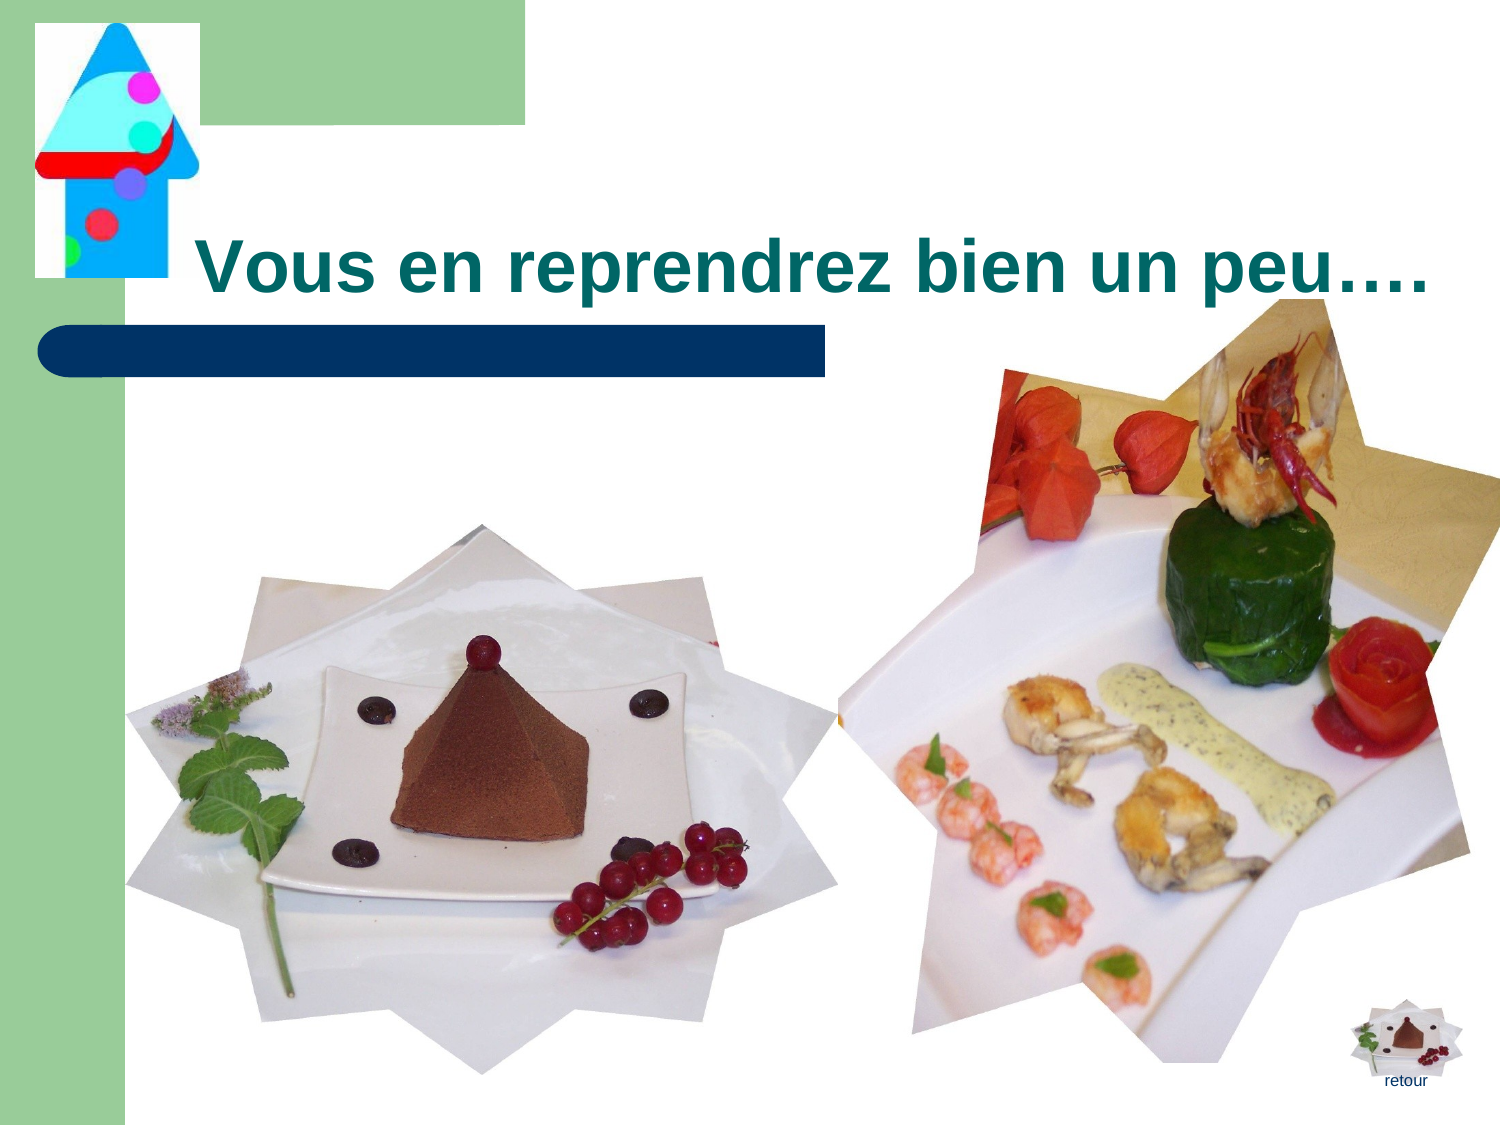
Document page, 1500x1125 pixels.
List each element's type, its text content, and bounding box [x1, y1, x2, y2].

text_box retour [1350, 1062, 1463, 1098]
picture [84, 208, 119, 242]
picture [35, 23, 200, 278]
picture [125, 317, 1500, 1075]
title Vous en reprendrez bien un peu…. [125, 128, 1500, 317]
